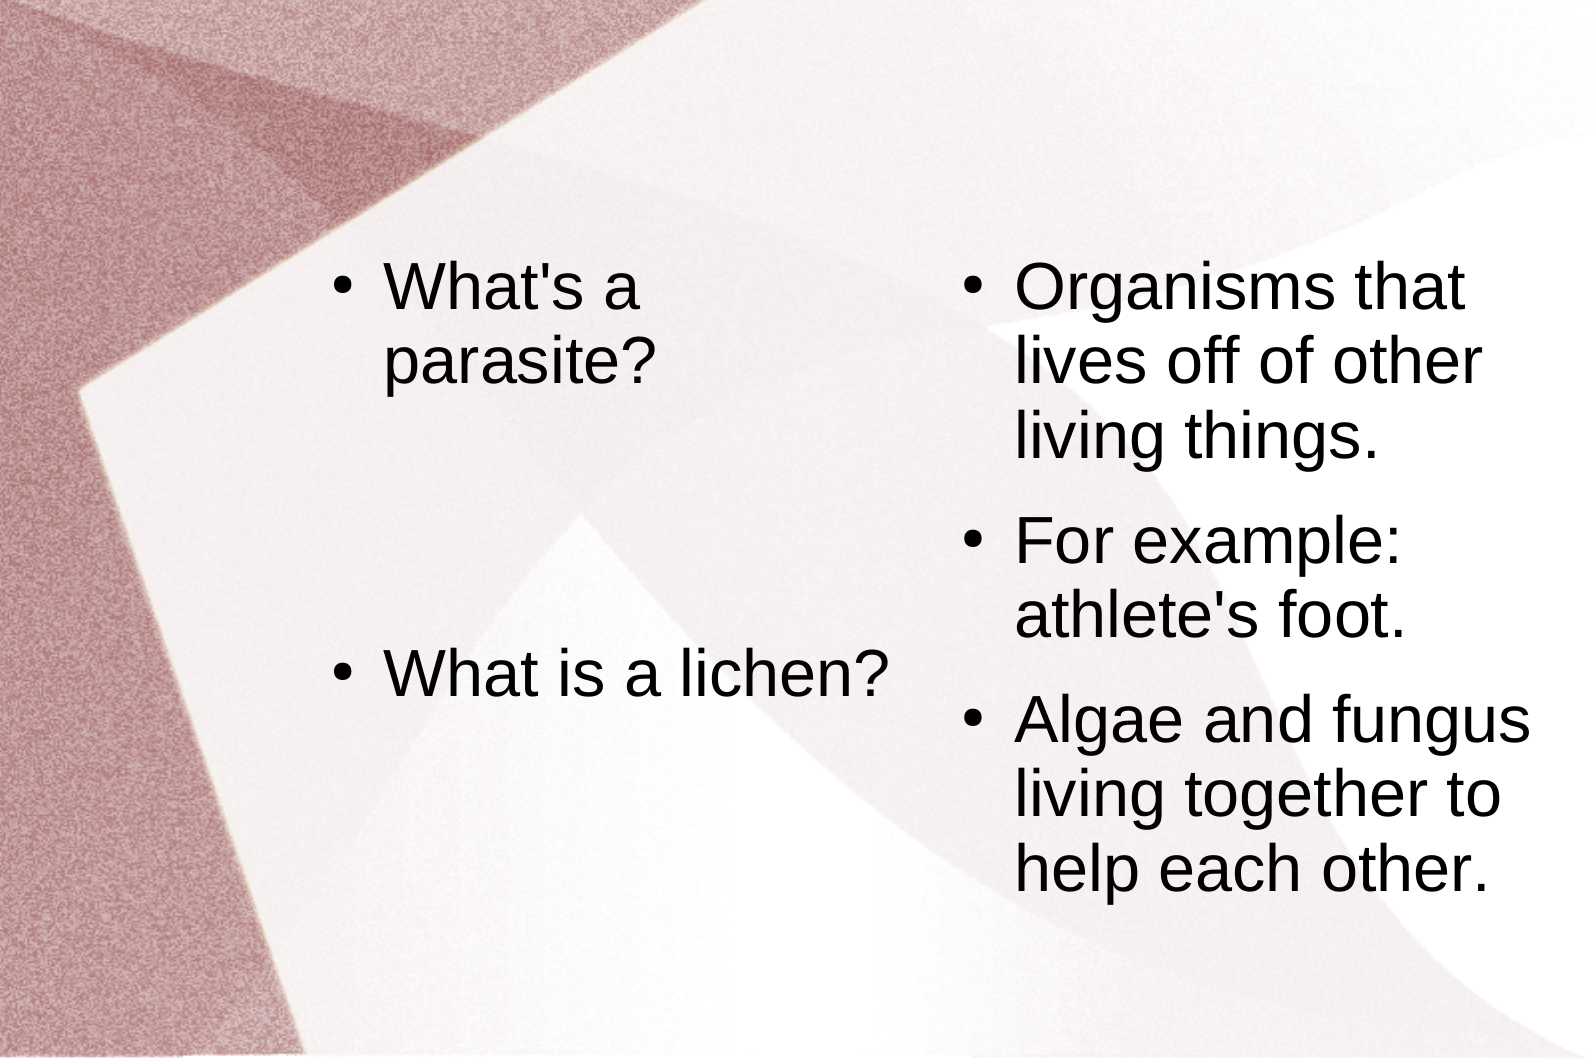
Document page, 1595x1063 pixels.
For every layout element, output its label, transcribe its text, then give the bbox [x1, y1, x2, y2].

picture [0, 0, 1595, 1063]
list What's a parasite? What is a lichen? [313, 248, 914, 920]
list Organisms that lives off of other living things. For example: athlete's foot. Algae and fungus living together to help each other. [943, 248, 1544, 1011]
